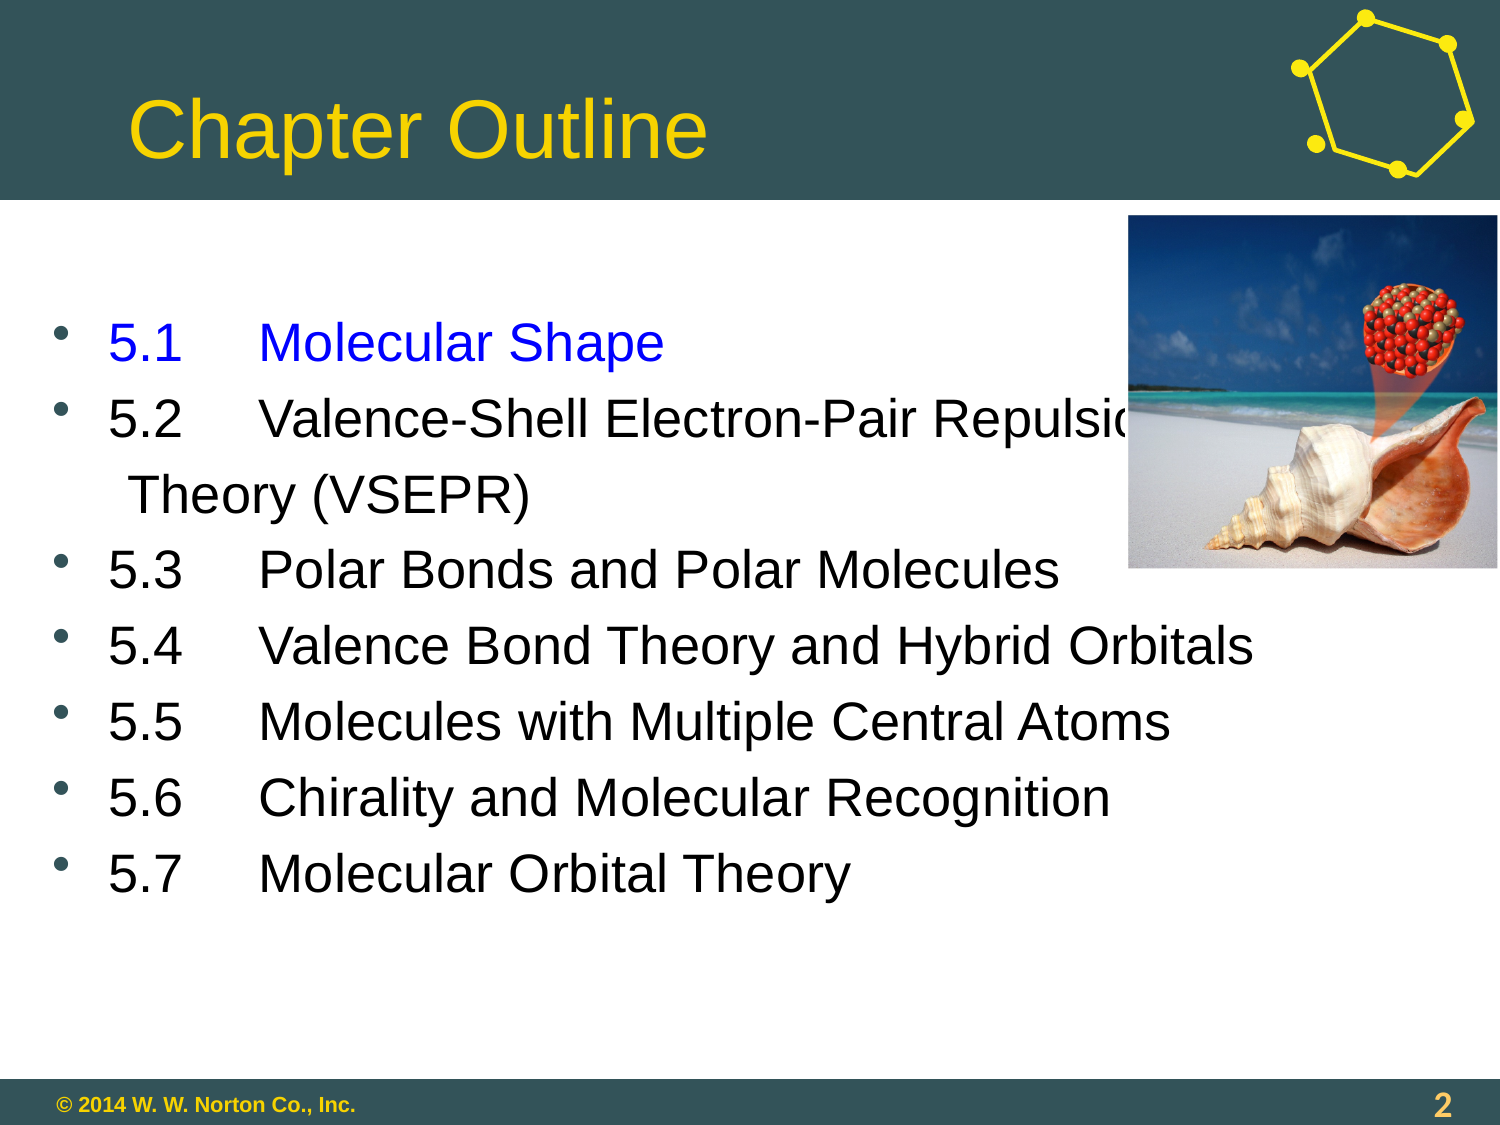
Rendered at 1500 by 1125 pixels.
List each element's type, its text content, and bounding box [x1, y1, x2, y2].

title Chapter Outline [112, 50, 1388, 200]
slide_number <number> [1417, 1076, 1468, 1125]
list 5.1 Molecular Shape 5.2 Valence-Shell Electron-Pair Repulsion Theory (VSEPR) 5.3 Polar Bonds and Polar Molecules 5.4 Valence Bond Theory and Hybrid Orbitals 5.5 Molecules with Multiple Central Atoms 5.6 Chirality and Molecular Recognition 5.7 Molecular Orbital Theory [37, 299, 1375, 975]
picture [1125, 212, 1500, 571]
